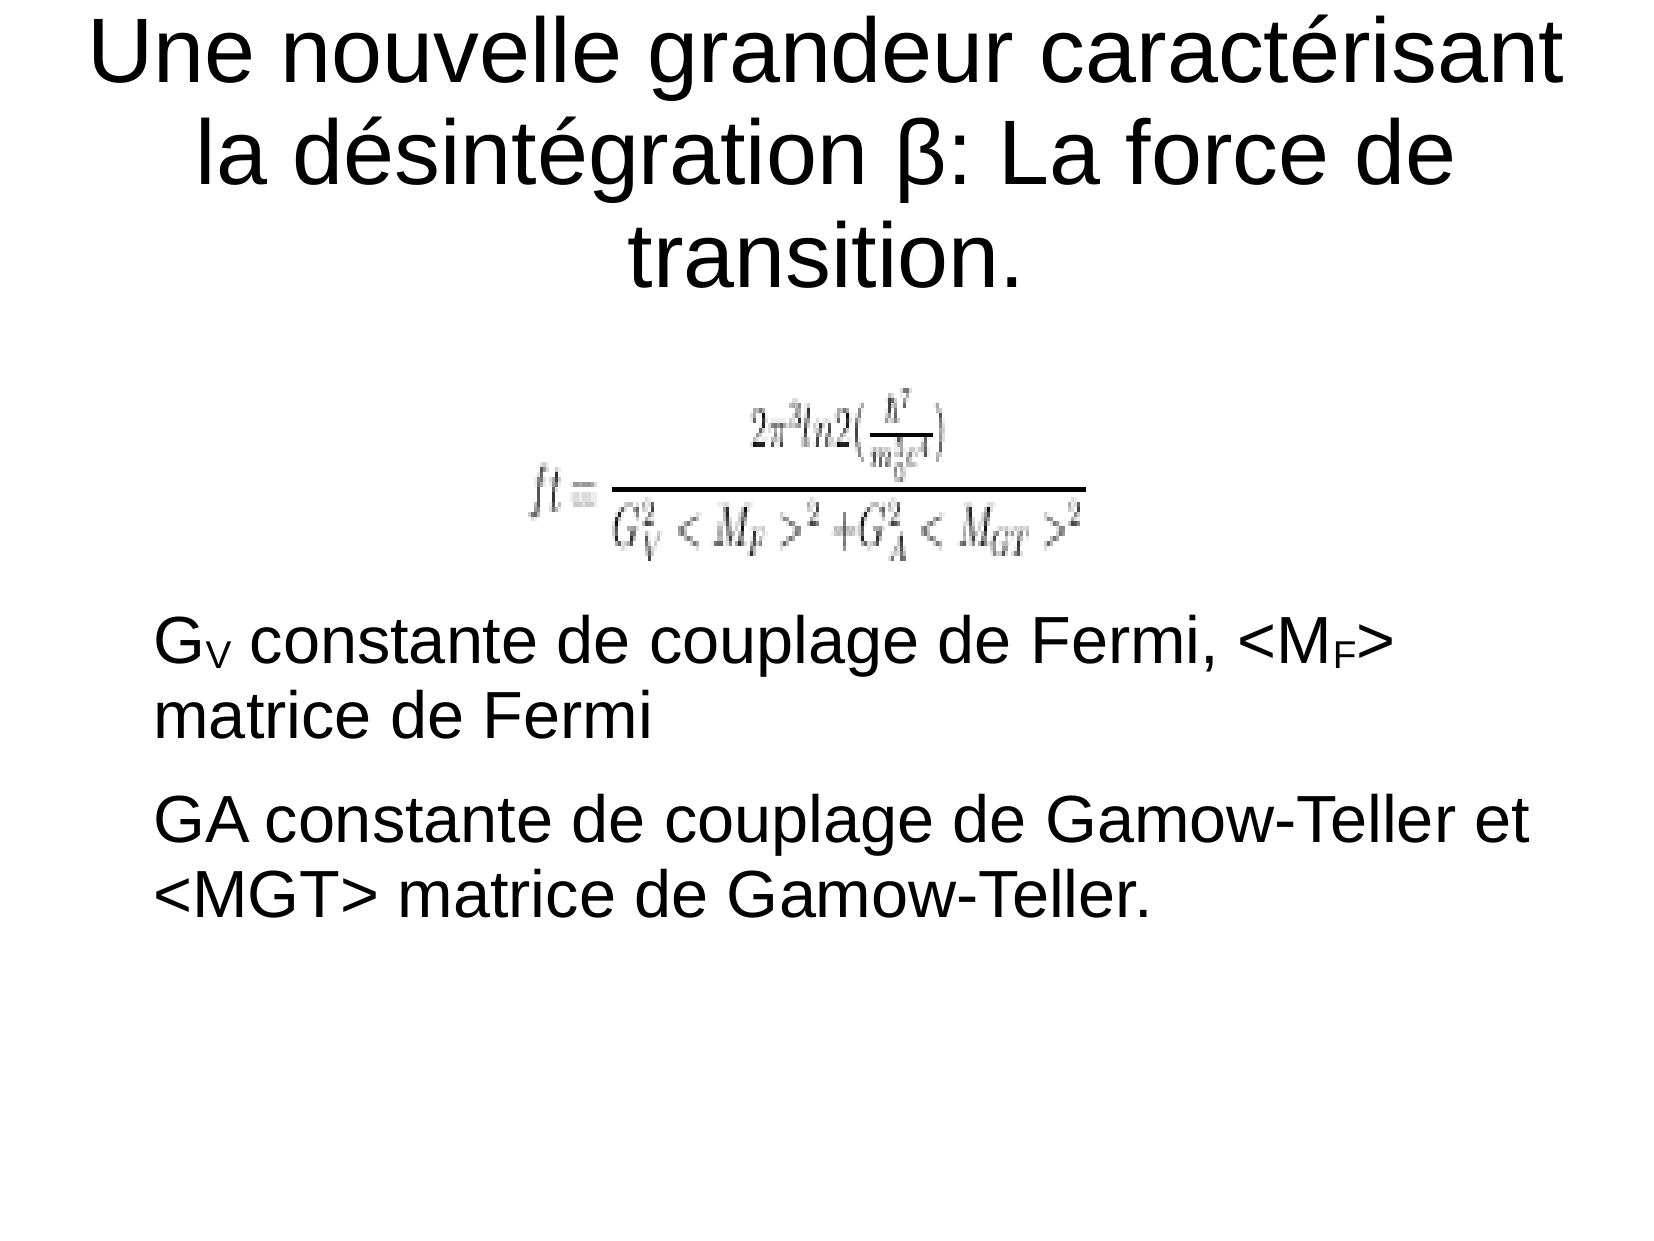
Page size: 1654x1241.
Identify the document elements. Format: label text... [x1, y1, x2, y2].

list GV constante de couplage de Fermi, <MF> matrice de Fermi GA constante de couplage de Gamow-Teller et <MGT> matrice de Gamow-Teller. [82, 290, 1571, 1241]
picture [501, 354, 1123, 601]
title Une nouvelle grandeur caractérisant la désintégration β: La force de transition. [82, 0, 1571, 290]
